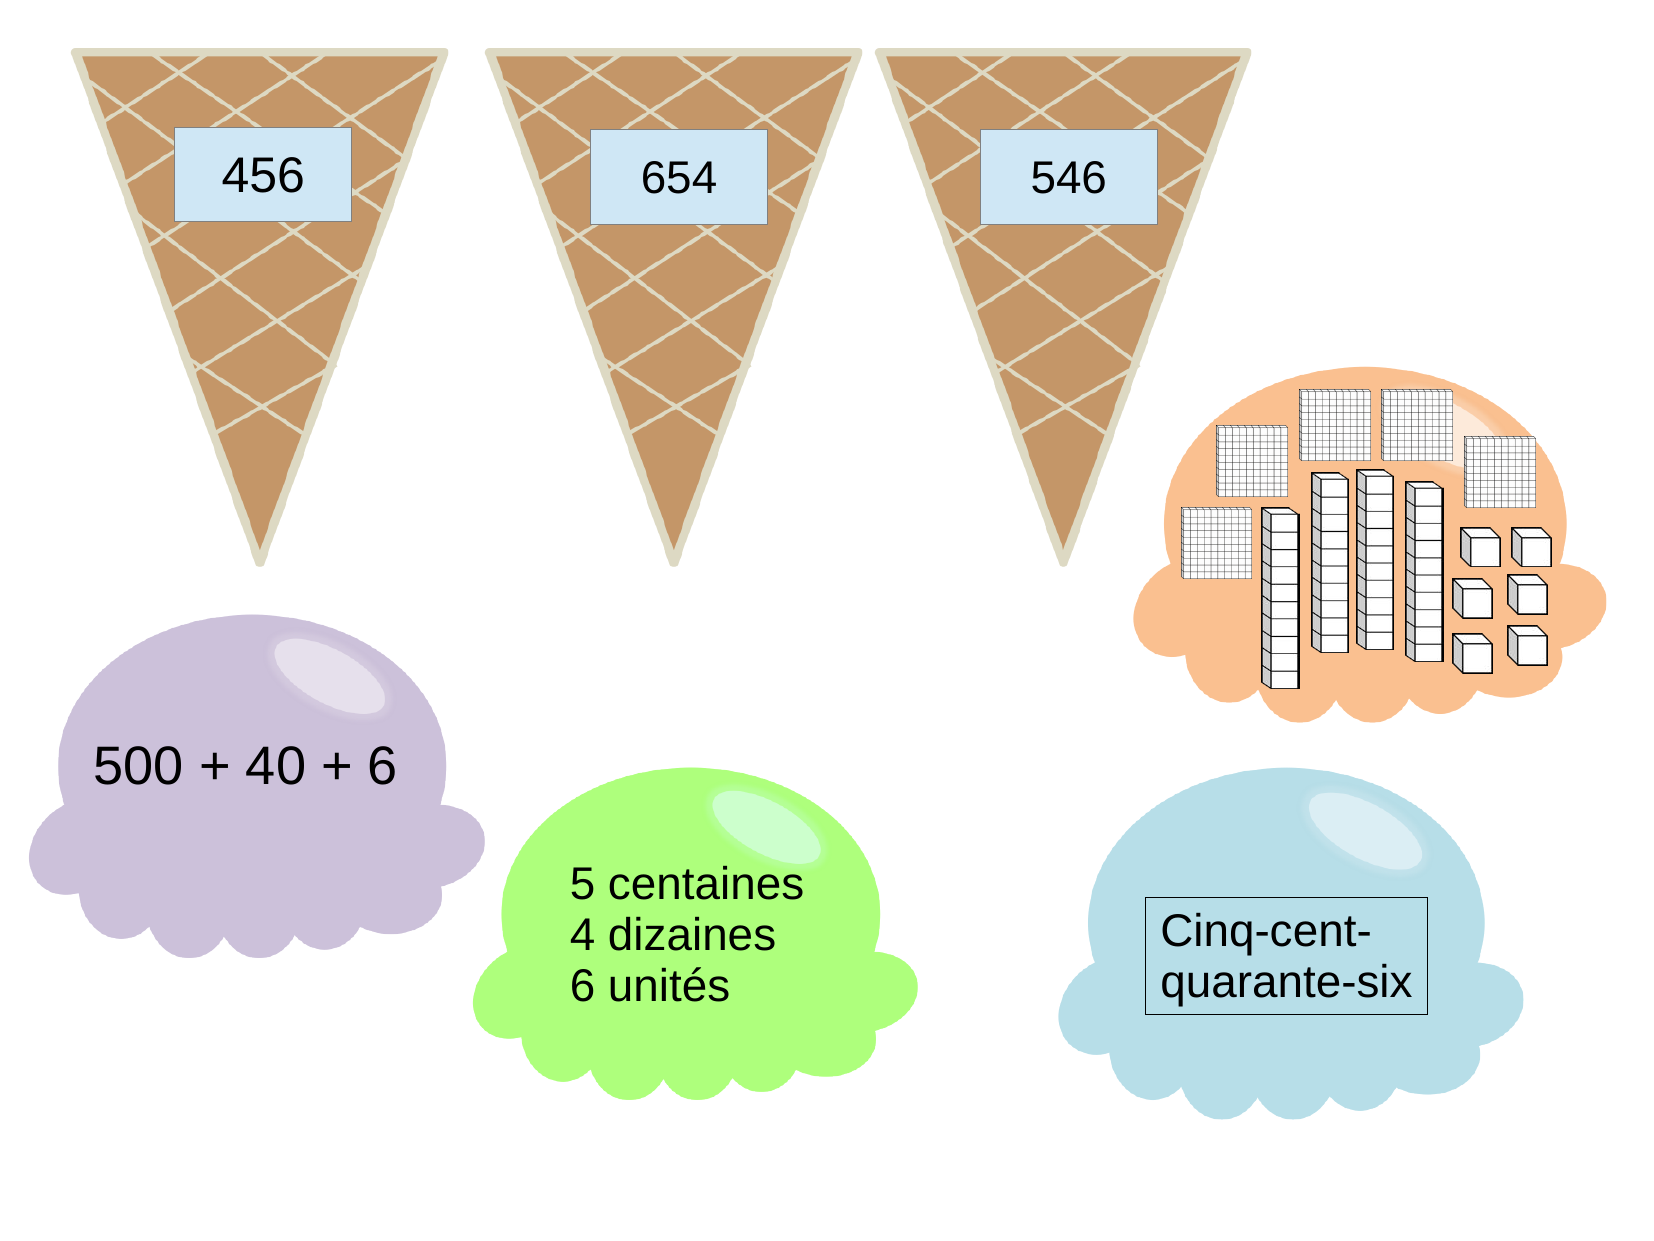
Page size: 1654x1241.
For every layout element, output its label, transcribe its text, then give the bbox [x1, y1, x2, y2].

picture [484, 47, 863, 567]
picture [1058, 767, 1524, 1120]
text_box 654 [590, 129, 768, 225]
text_box 456 [174, 127, 352, 222]
picture [874, 47, 1607, 723]
text_box 546 [980, 129, 1158, 225]
text_box 5 centaines 4 dizaines 6 unités [555, 850, 820, 1019]
text_box Cinq-cent- quarante-six [1145, 897, 1428, 1015]
picture [28, 614, 918, 1100]
picture [70, 47, 449, 567]
text_box 500 + 40 + 6 [78, 727, 414, 804]
